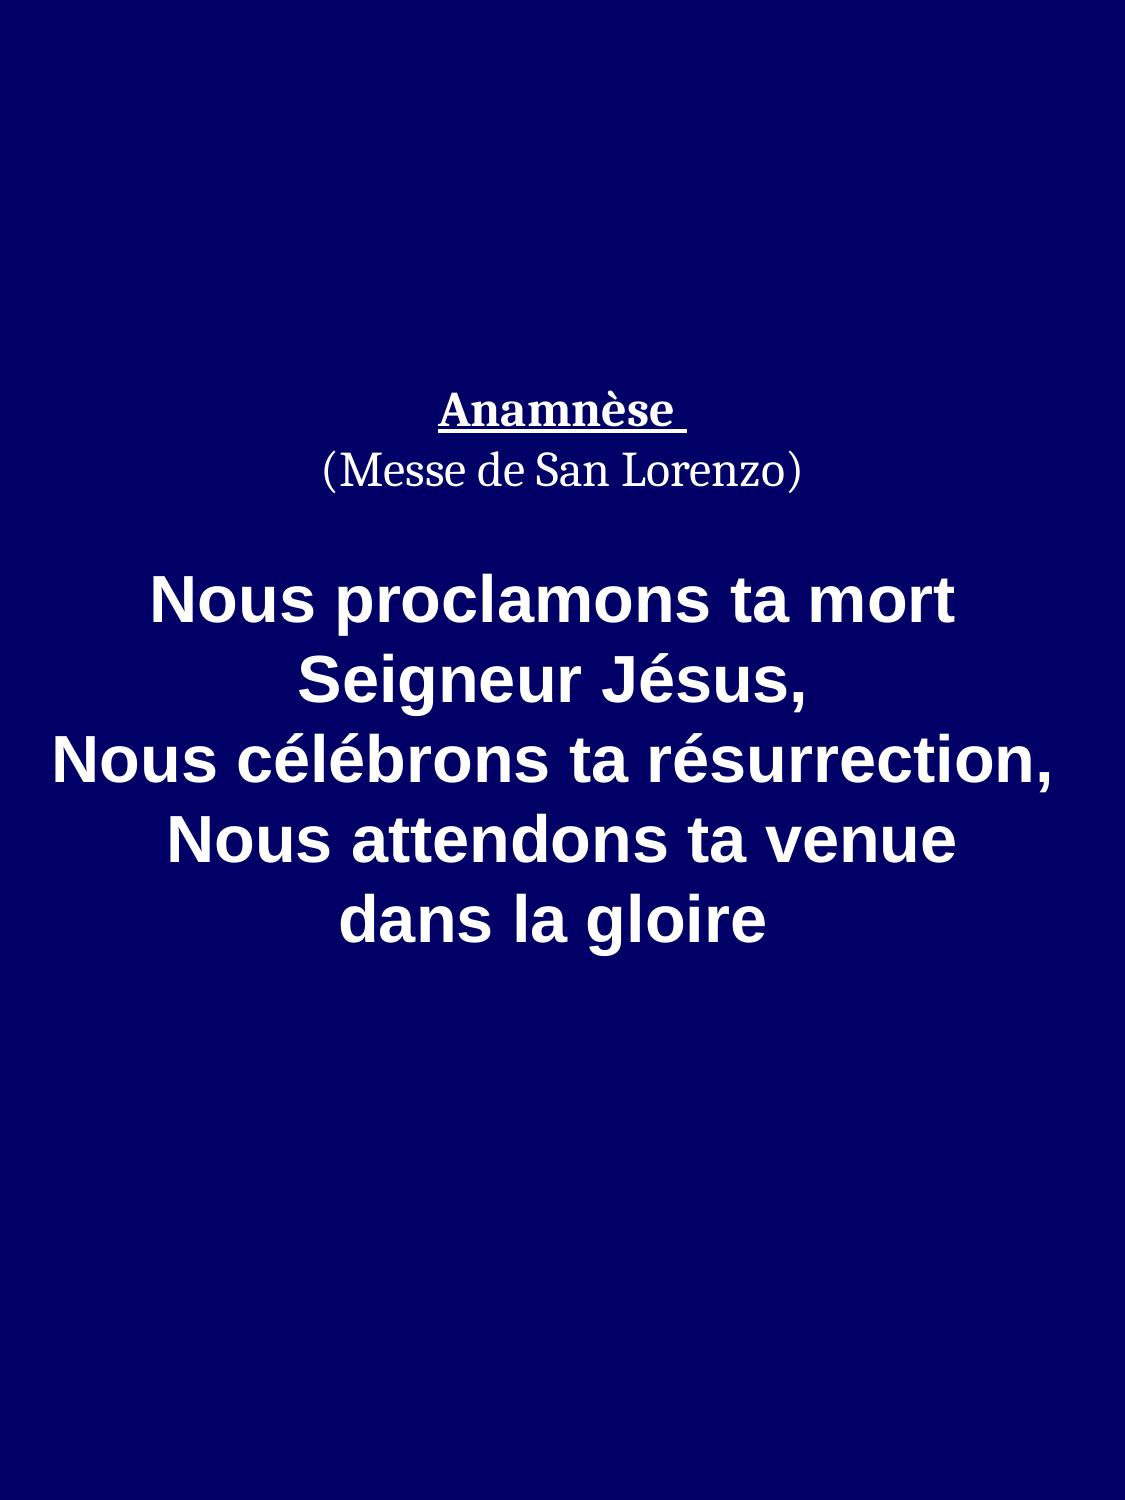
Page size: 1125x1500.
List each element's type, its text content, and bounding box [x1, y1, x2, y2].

text_box Anamnèse (Messe de San Lorenzo) Nous proclamons ta mort Seigneur Jésus, Nous célébrons ta résurrection, Nous attendons ta venue dans la gloire [73, 141, 1051, 1306]
